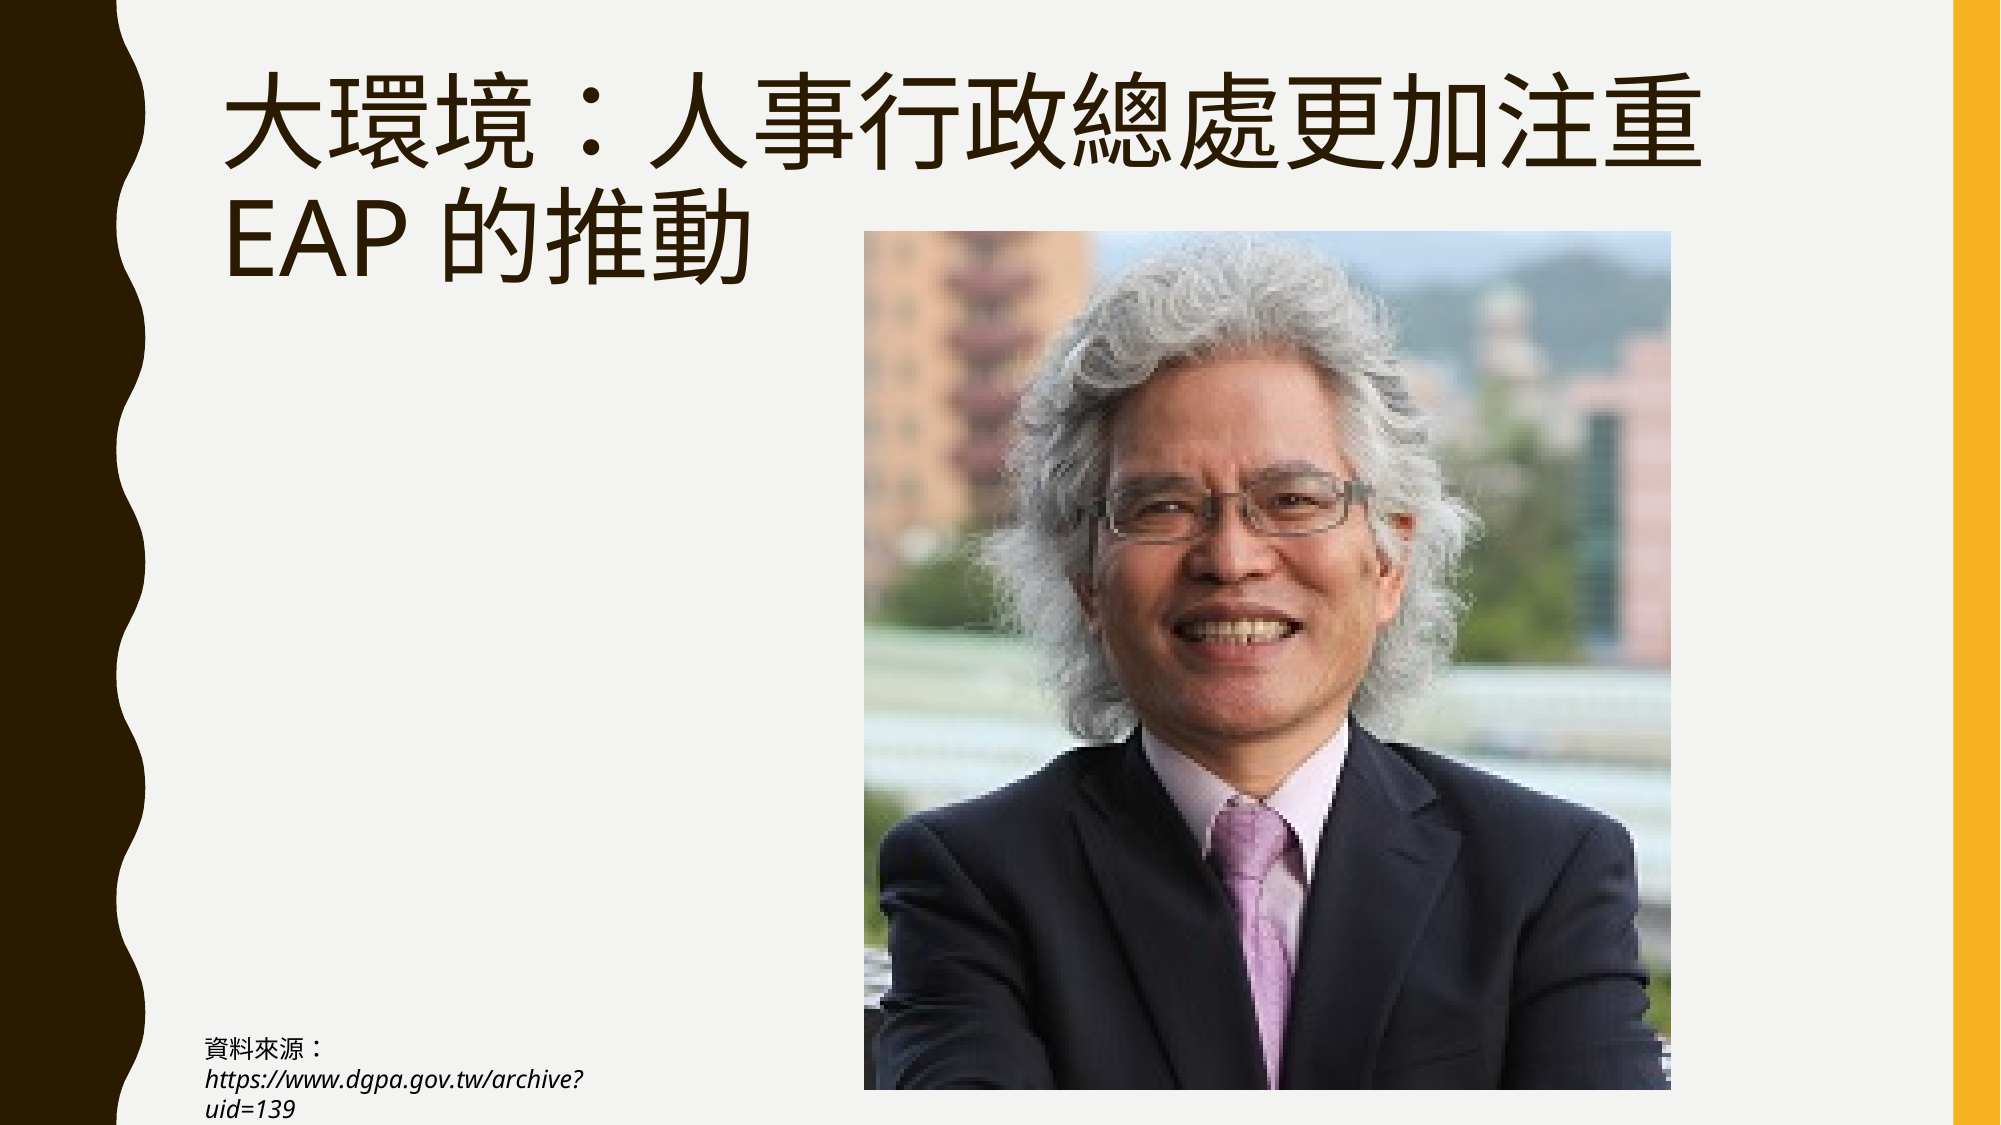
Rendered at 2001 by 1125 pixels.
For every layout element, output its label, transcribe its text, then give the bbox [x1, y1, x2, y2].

text_box 資料來源： https://www.dgpa.gov.tw/archive?uid=139 [190, 1026, 684, 1125]
picture [864, 231, 1671, 1090]
title 大環境：人事行政總處更加注重EAP的推動 [205, 62, 1875, 308]
